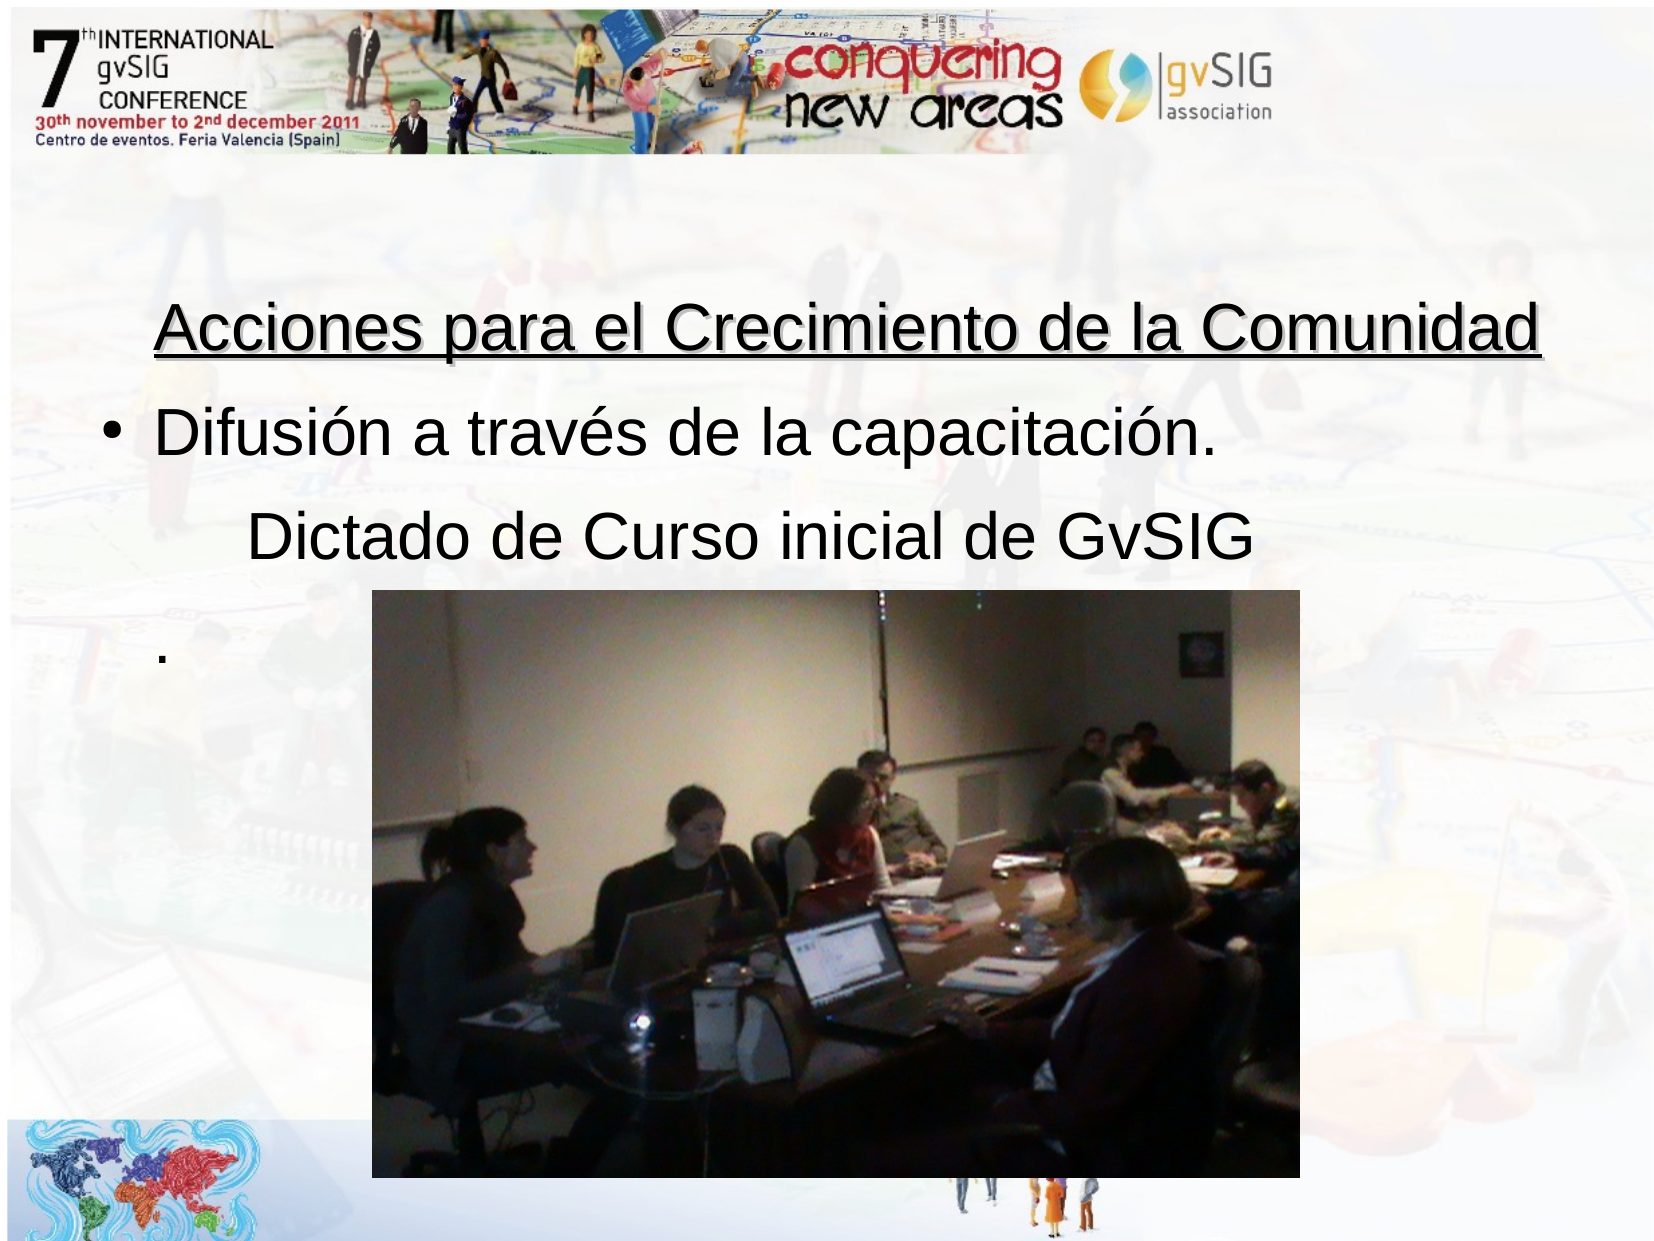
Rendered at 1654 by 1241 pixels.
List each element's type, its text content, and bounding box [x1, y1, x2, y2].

picture [7, 7, 1654, 1241]
list Acciones para el Crecimiento de la Comunidad Difusión a través de la capacitación. Dictado de Curso inicial de GvSIG . [82, 290, 1571, 1109]
